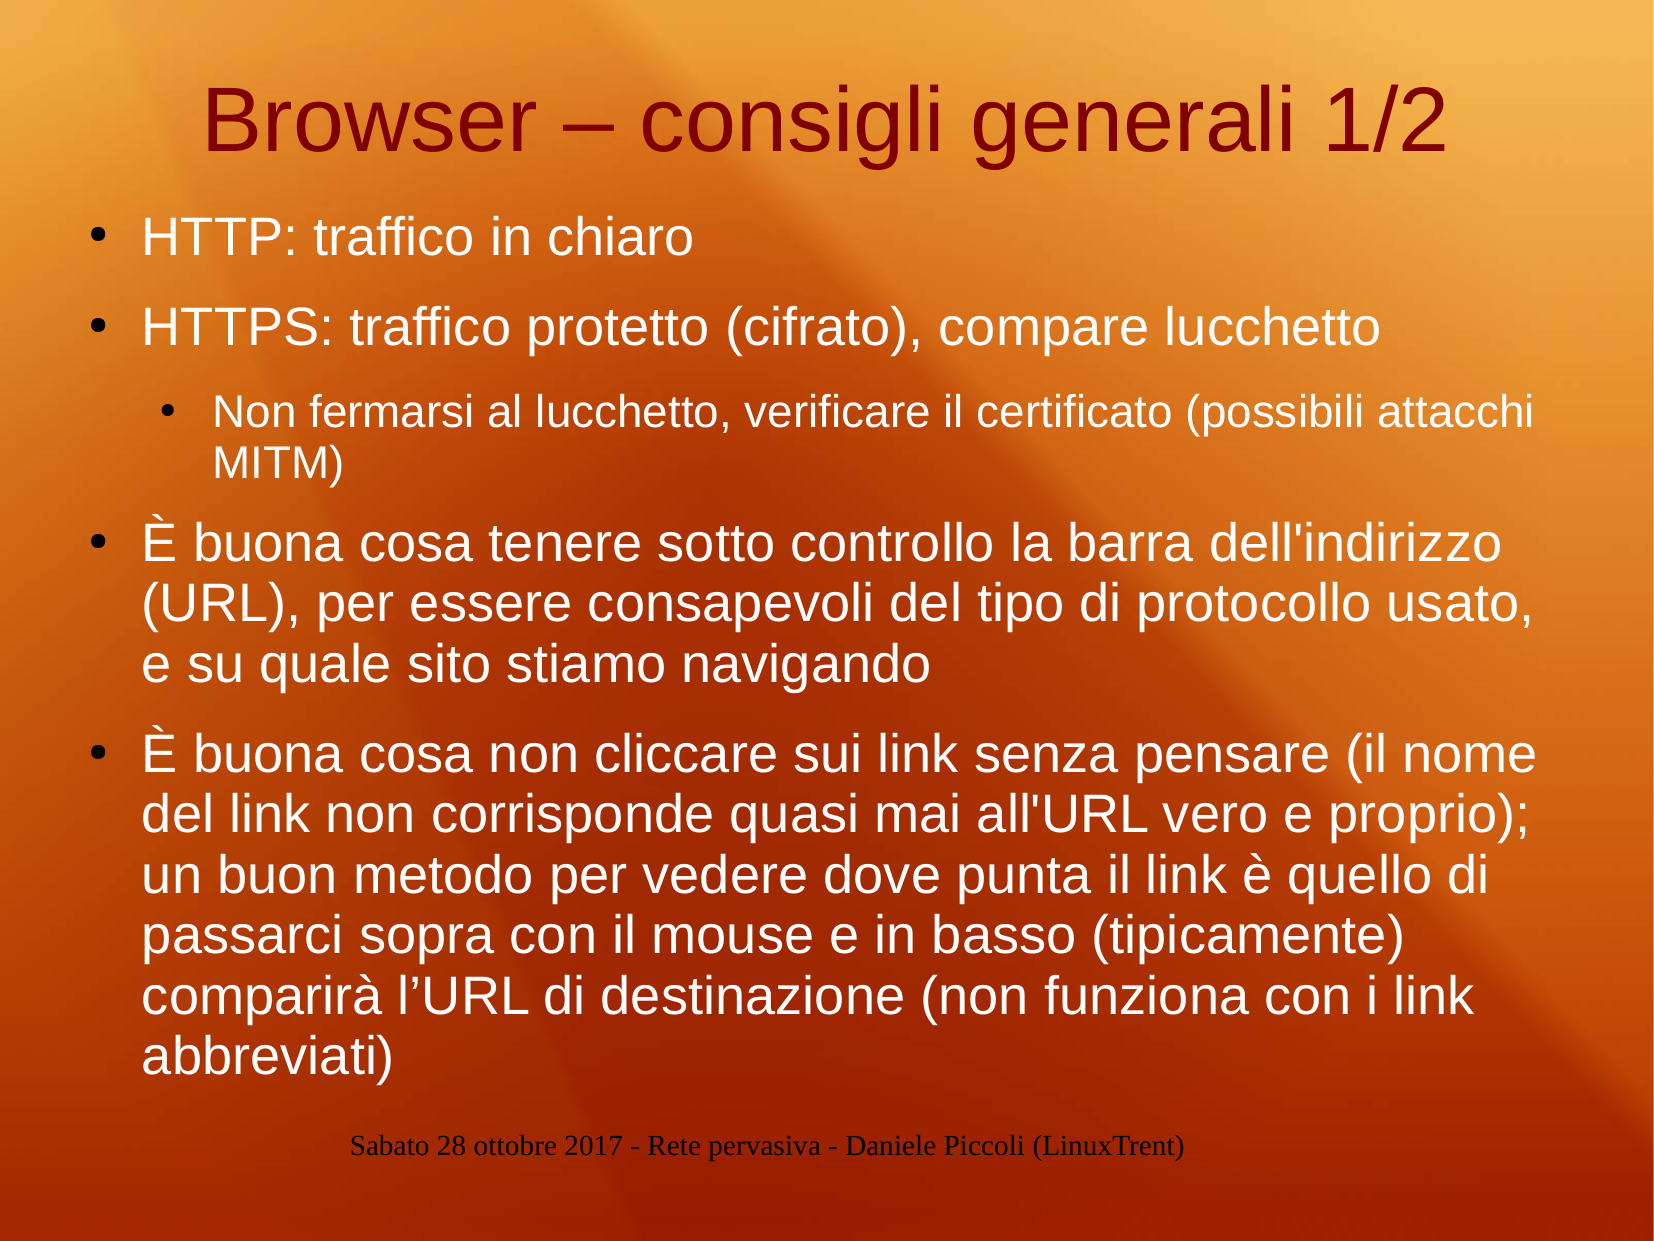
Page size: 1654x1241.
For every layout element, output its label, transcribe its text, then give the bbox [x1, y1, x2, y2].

picture [0, 0, 1654, 1241]
list HTTP: traffico in chiaro HTTPS: traffico protetto (cifrato), compare lucchetto Non fermarsi al lucchetto, verificare il certificato (possibili attacchi MITM) È buona cosa tenere sotto controllo la barra dell'indirizzo (URL), per essere consapevoli del tipo di protocollo usato, e su quale sito stiamo navigando È buona cosa non cliccare sui link senza pensare (il nome del link non corrisponde quasi mai all'URL vero e proprio); un buon metodo per vedere dove punta il link è quello di passarci sopra con il mouse e in basso (tipicamente) comparirà l’URL di destinazione (non funziona con i link abbreviati) [70, 205, 1560, 1087]
title Browser – consigli generali 1/2 [82, 49, 1571, 189]
